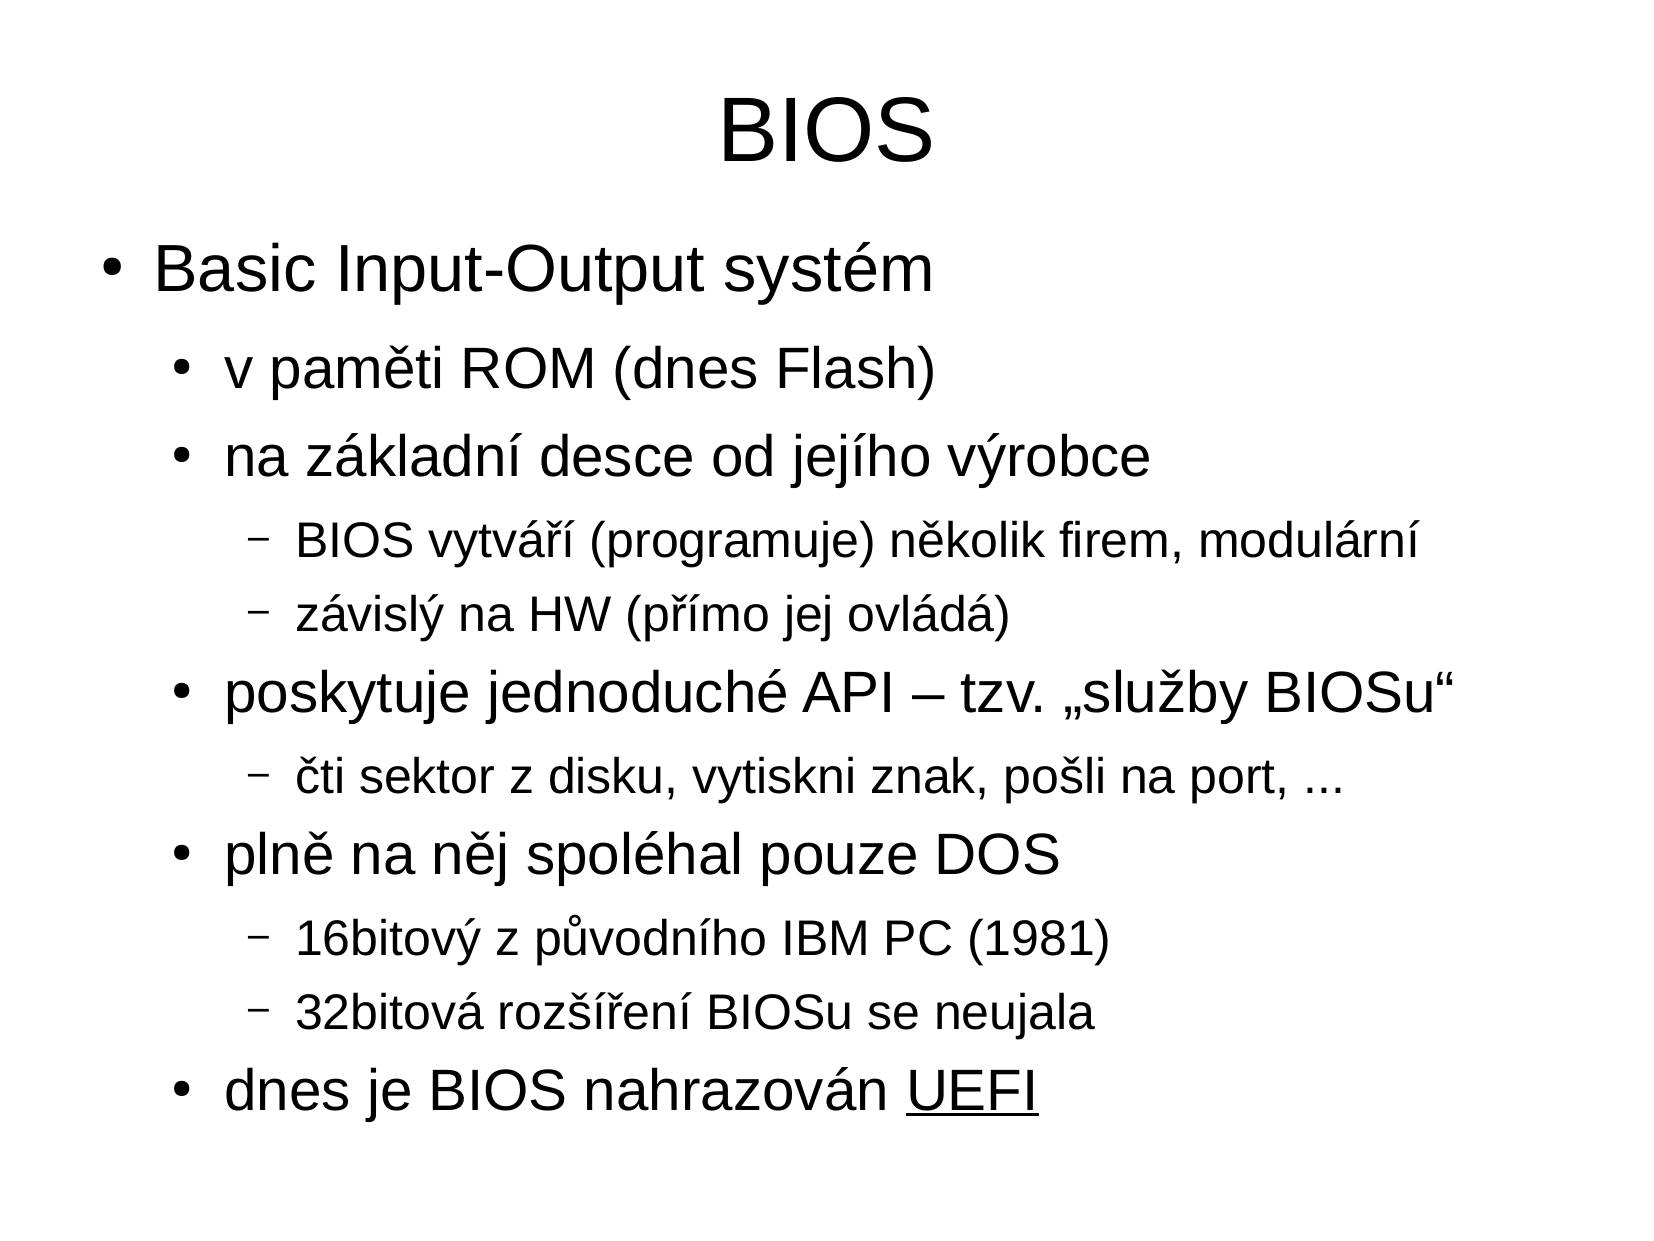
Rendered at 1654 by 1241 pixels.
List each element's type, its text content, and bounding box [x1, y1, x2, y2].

list Basic Input-Output systém v paměti ROM (dnes Flash) na základní desce od jejího výrobce BIOS vytváří (programuje) několik firem, modulární závislý na HW (přímo jej ovládá) poskytuje jednoduché API – tzv. „služby BIOSu“ čti sektor z disku, vytiskni znak, pošli na port, ... plně na něj spoléhal pouze DOS 16bitový z původního IBM PC (1981) 32bitová rozšíření BIOSu se neujala dnes je BIOS nahrazován UEFI [82, 231, 1571, 1123]
title BIOS [82, 33, 1571, 226]
